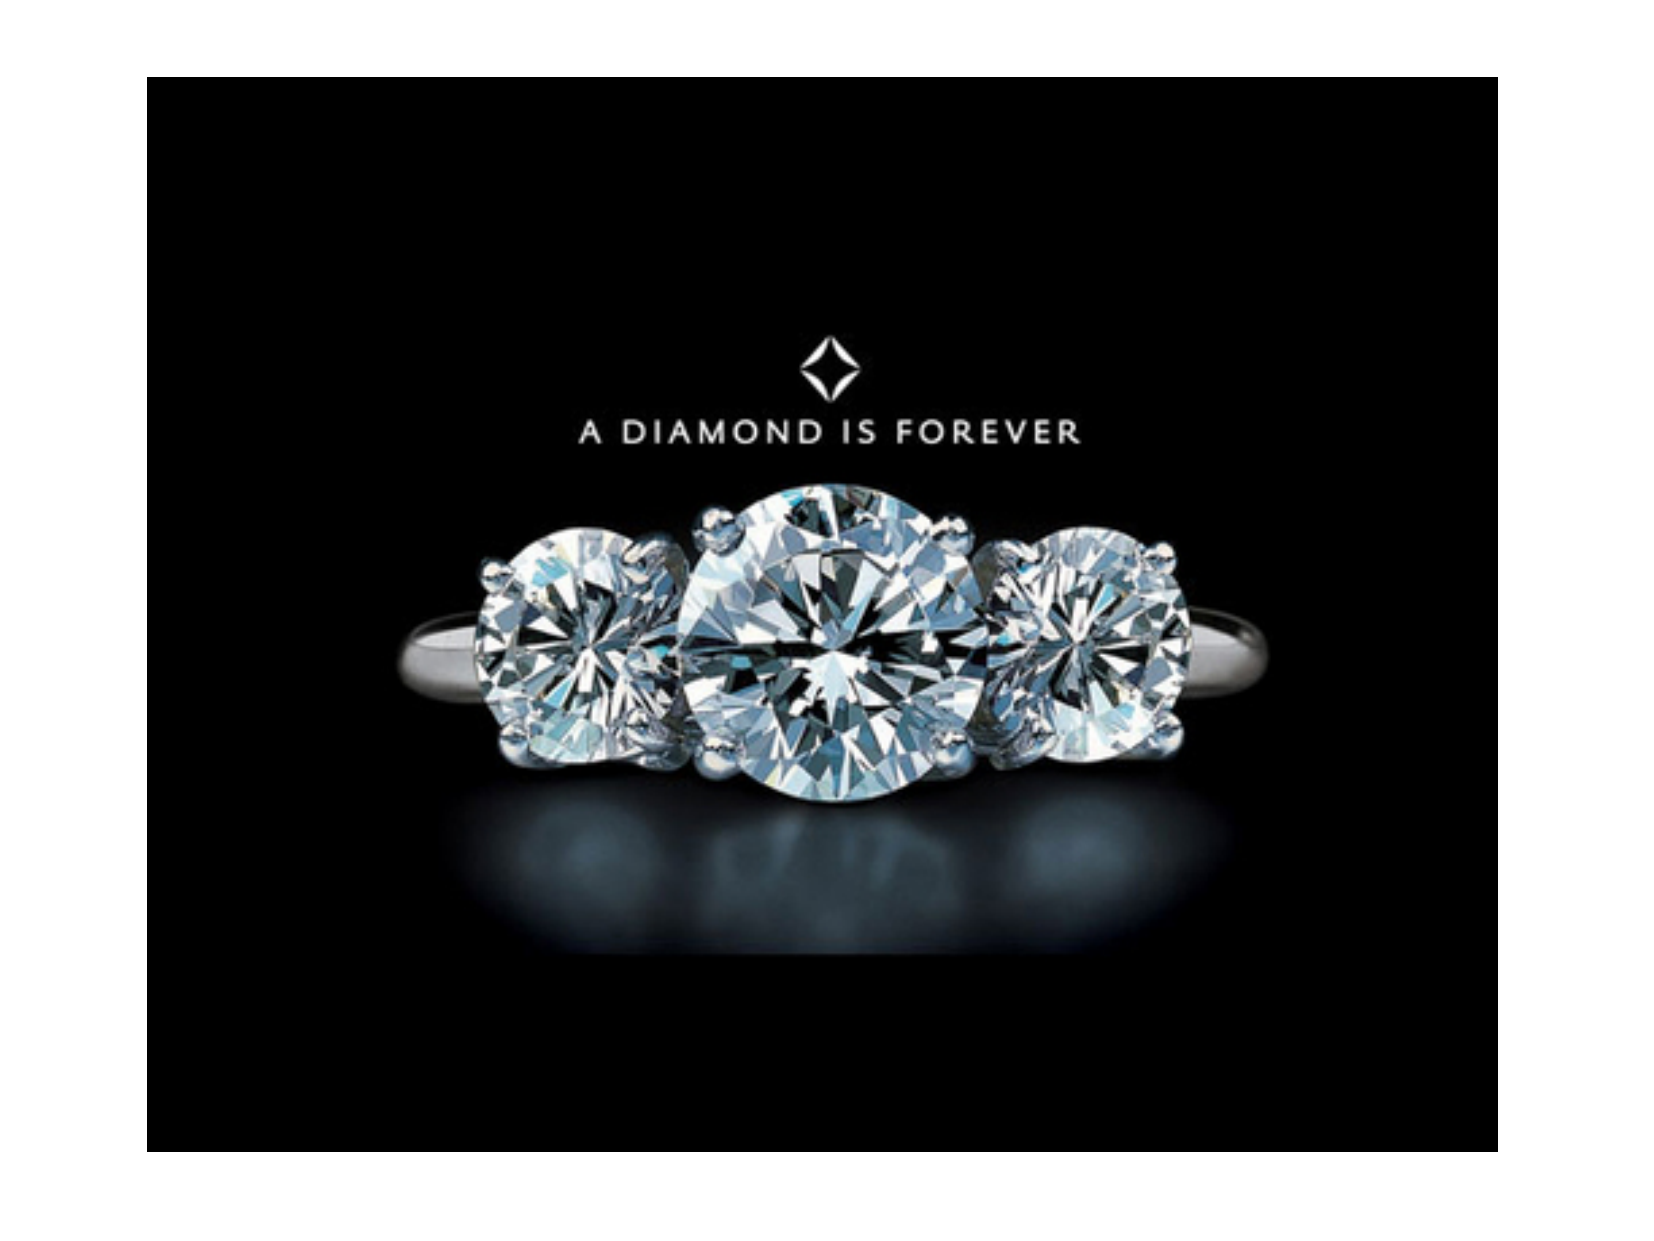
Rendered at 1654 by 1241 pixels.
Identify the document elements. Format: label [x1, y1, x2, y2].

picture [147, 77, 1498, 1152]
